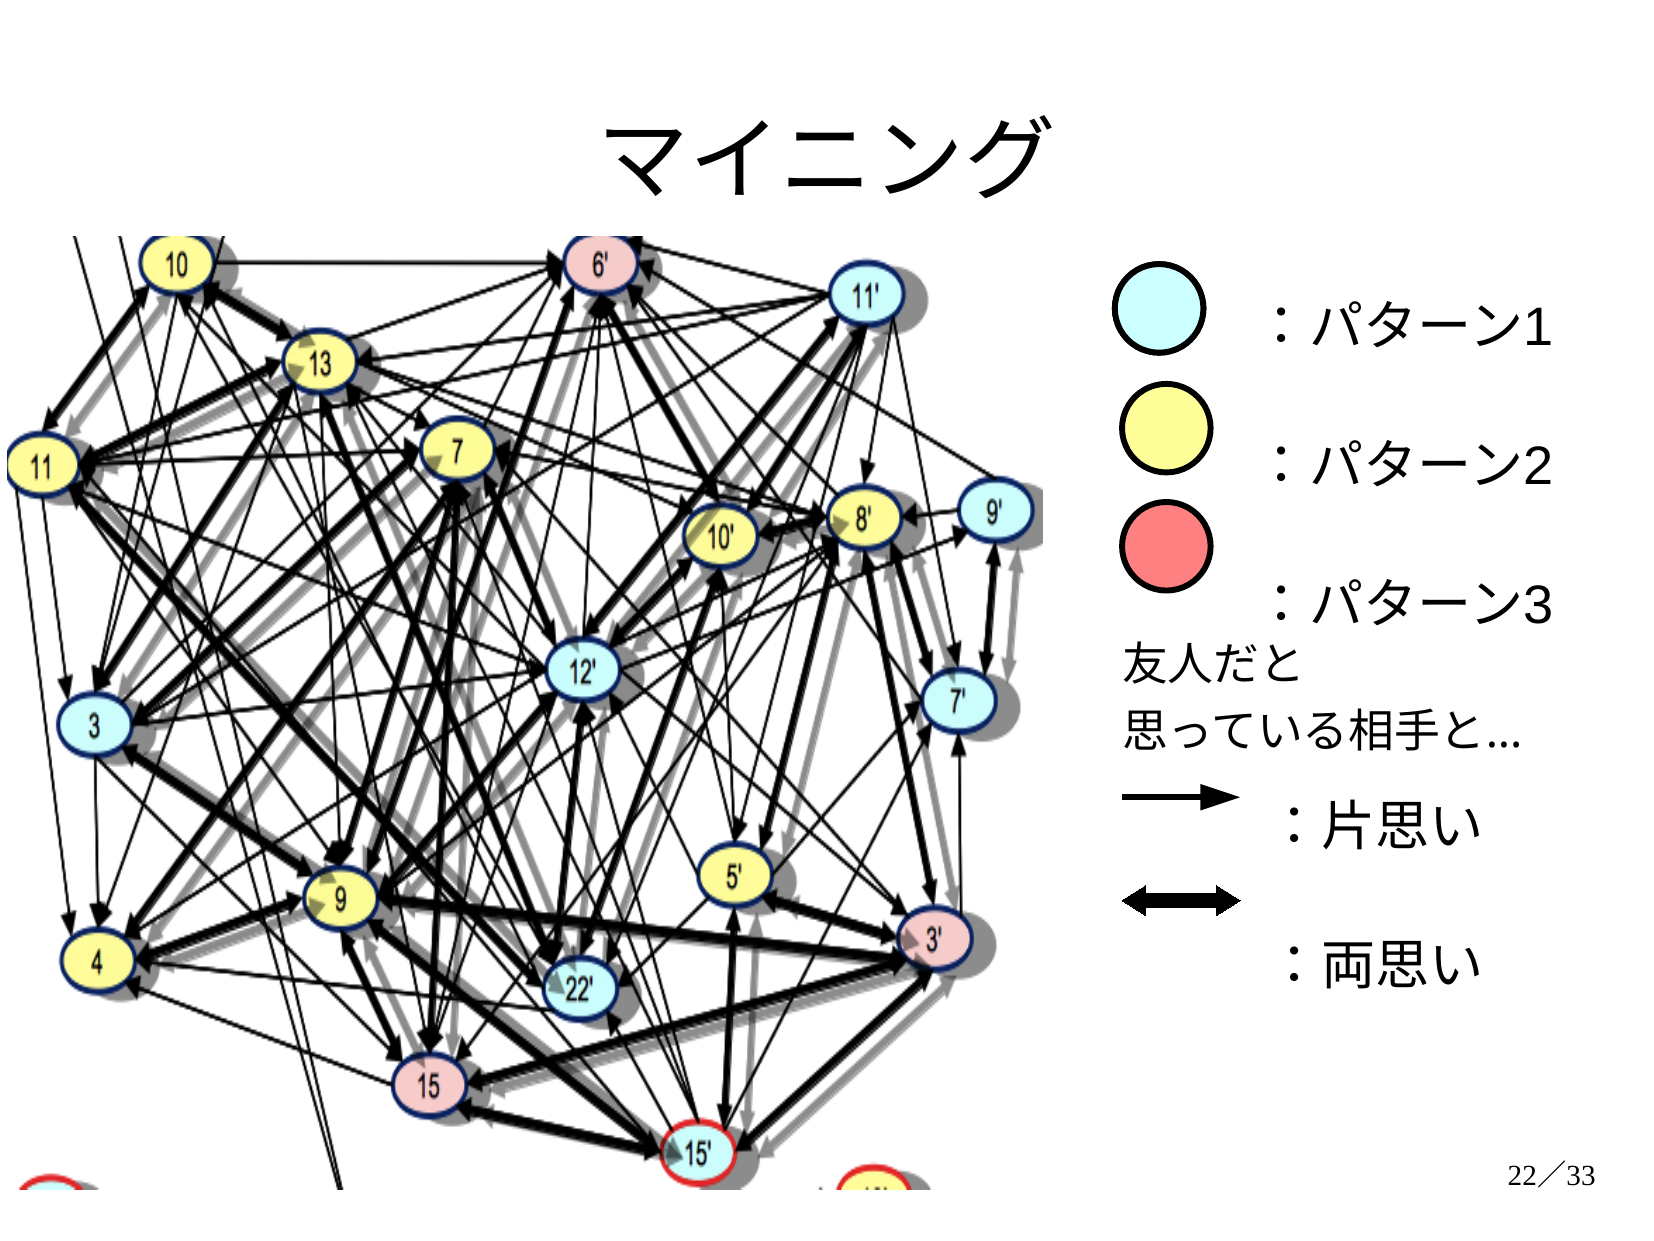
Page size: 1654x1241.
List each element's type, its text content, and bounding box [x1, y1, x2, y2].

text_box [1043, 264, 1595, 650]
title マイニング [82, 49, 1571, 257]
picture [7, 236, 1043, 1190]
text_box 友人だと 思っている相手と... [1122, 627, 1565, 739]
text_box ：パターン1 ：パターン2 ：パターン3 [1240, 274, 1595, 580]
text_box ：片思い ：両思い [1252, 774, 1519, 982]
text_box [1351, 582, 1359, 589]
text_box [1122, 885, 1241, 916]
